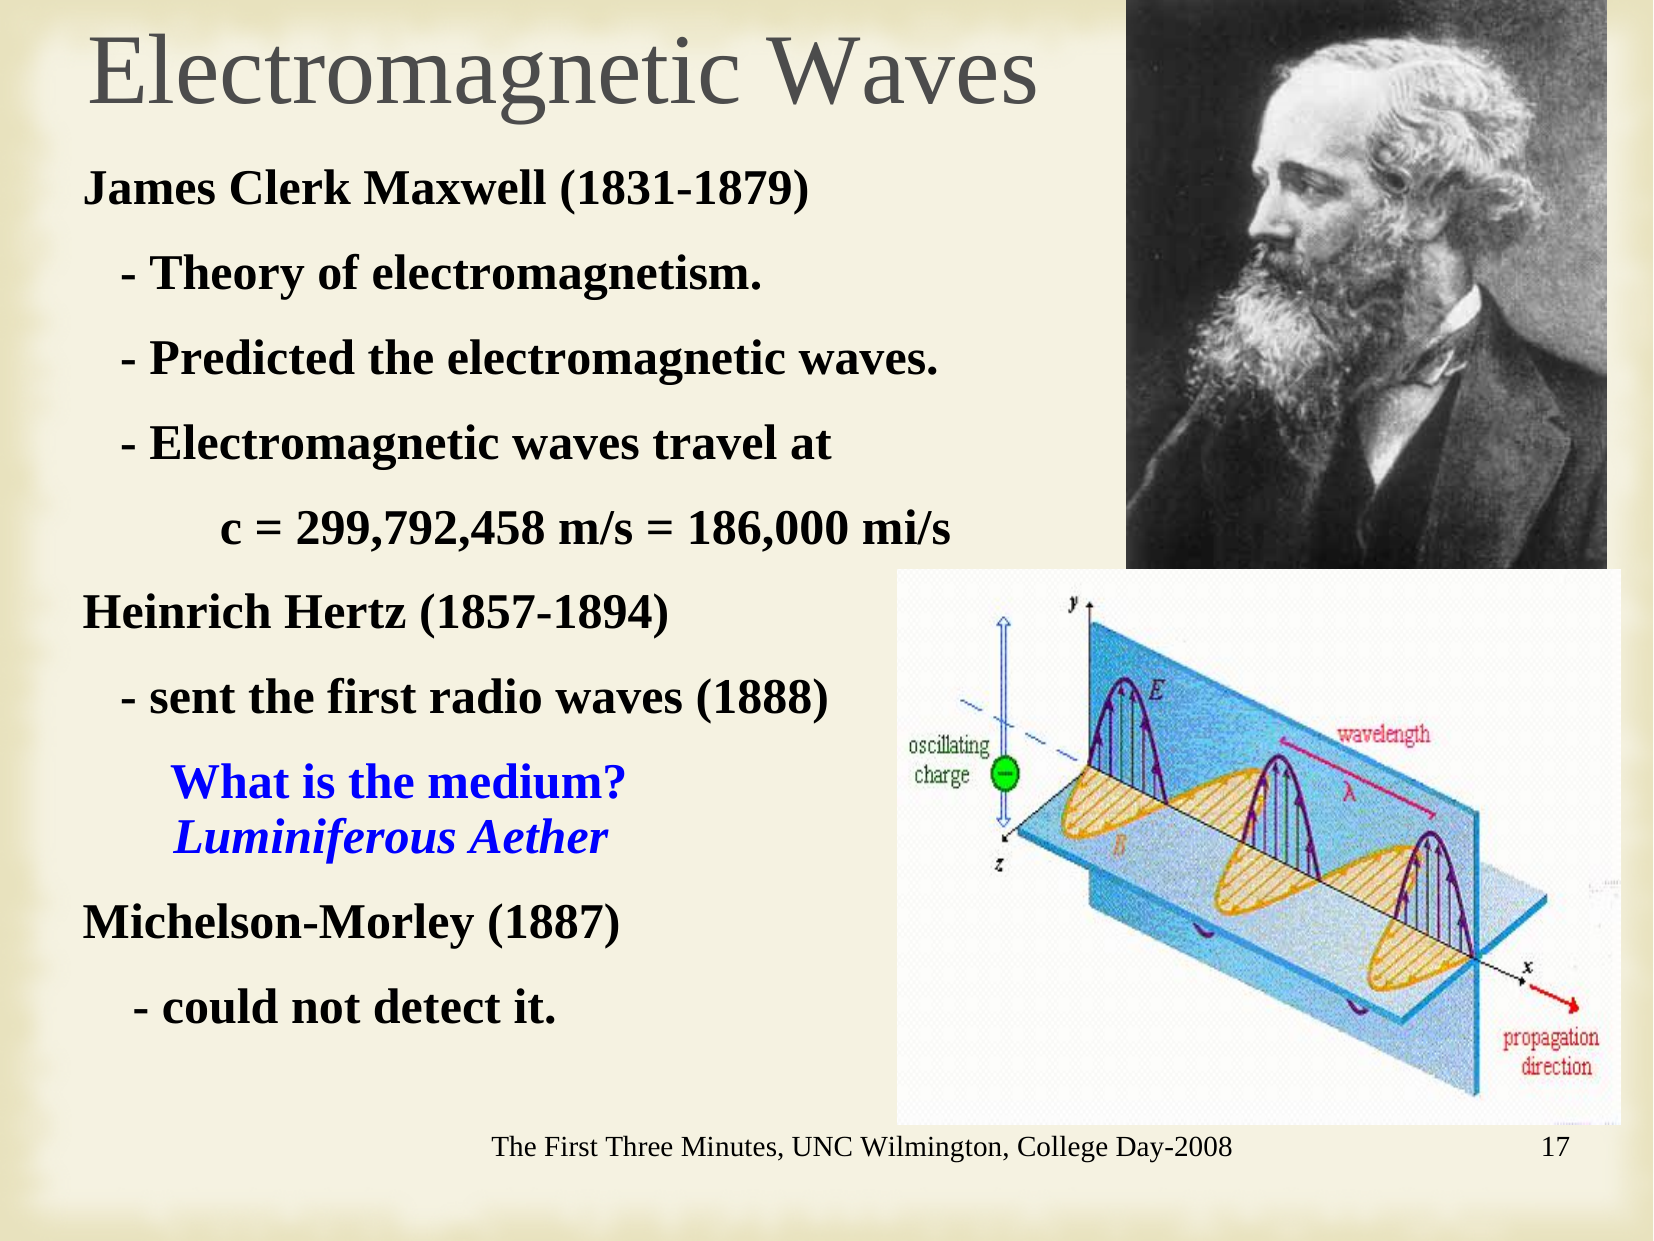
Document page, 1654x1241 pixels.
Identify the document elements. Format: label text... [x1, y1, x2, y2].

list James Clerk Maxwell (1831-1879) - Theory of electromagnetism. - Predicted the electromagnetic waves. - Electromagnetic waves travel at c = 299,792,458 m/s = 186,000 mi/s Heinrich Hertz (1857-1894) - sent the first radio waves (1888) What is the medium? Luminiferous Aether Michelson-Morley (1887) - could not detect it. [64, 160, 1033, 1048]
title Electromagnetic Waves [0, 0, 1126, 167]
picture [0, 0, 1654, 1241]
